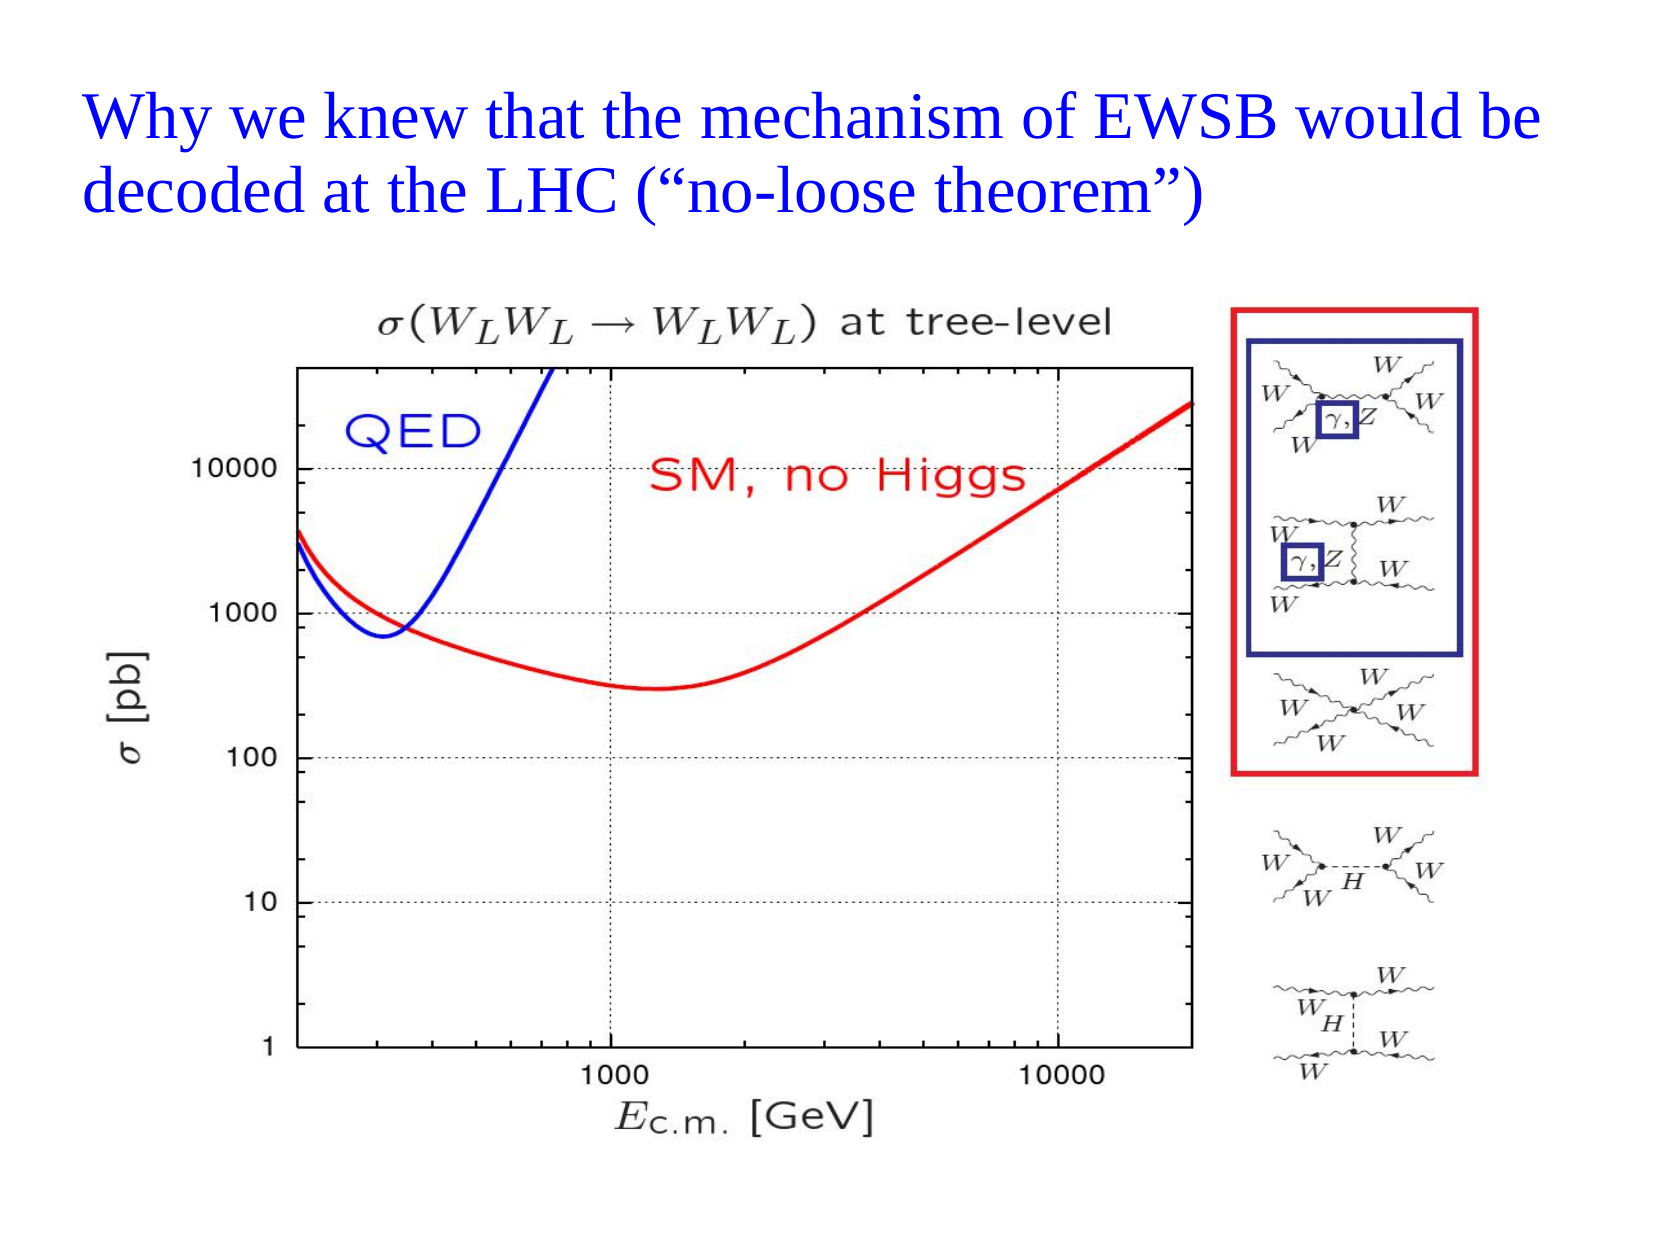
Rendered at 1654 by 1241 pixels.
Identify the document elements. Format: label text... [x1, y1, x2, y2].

picture [88, 297, 1565, 1152]
title Why we knew that the mechanism of EWSB would be decoded at the LHC (“no-loose theorem”) [82, 49, 1571, 257]
